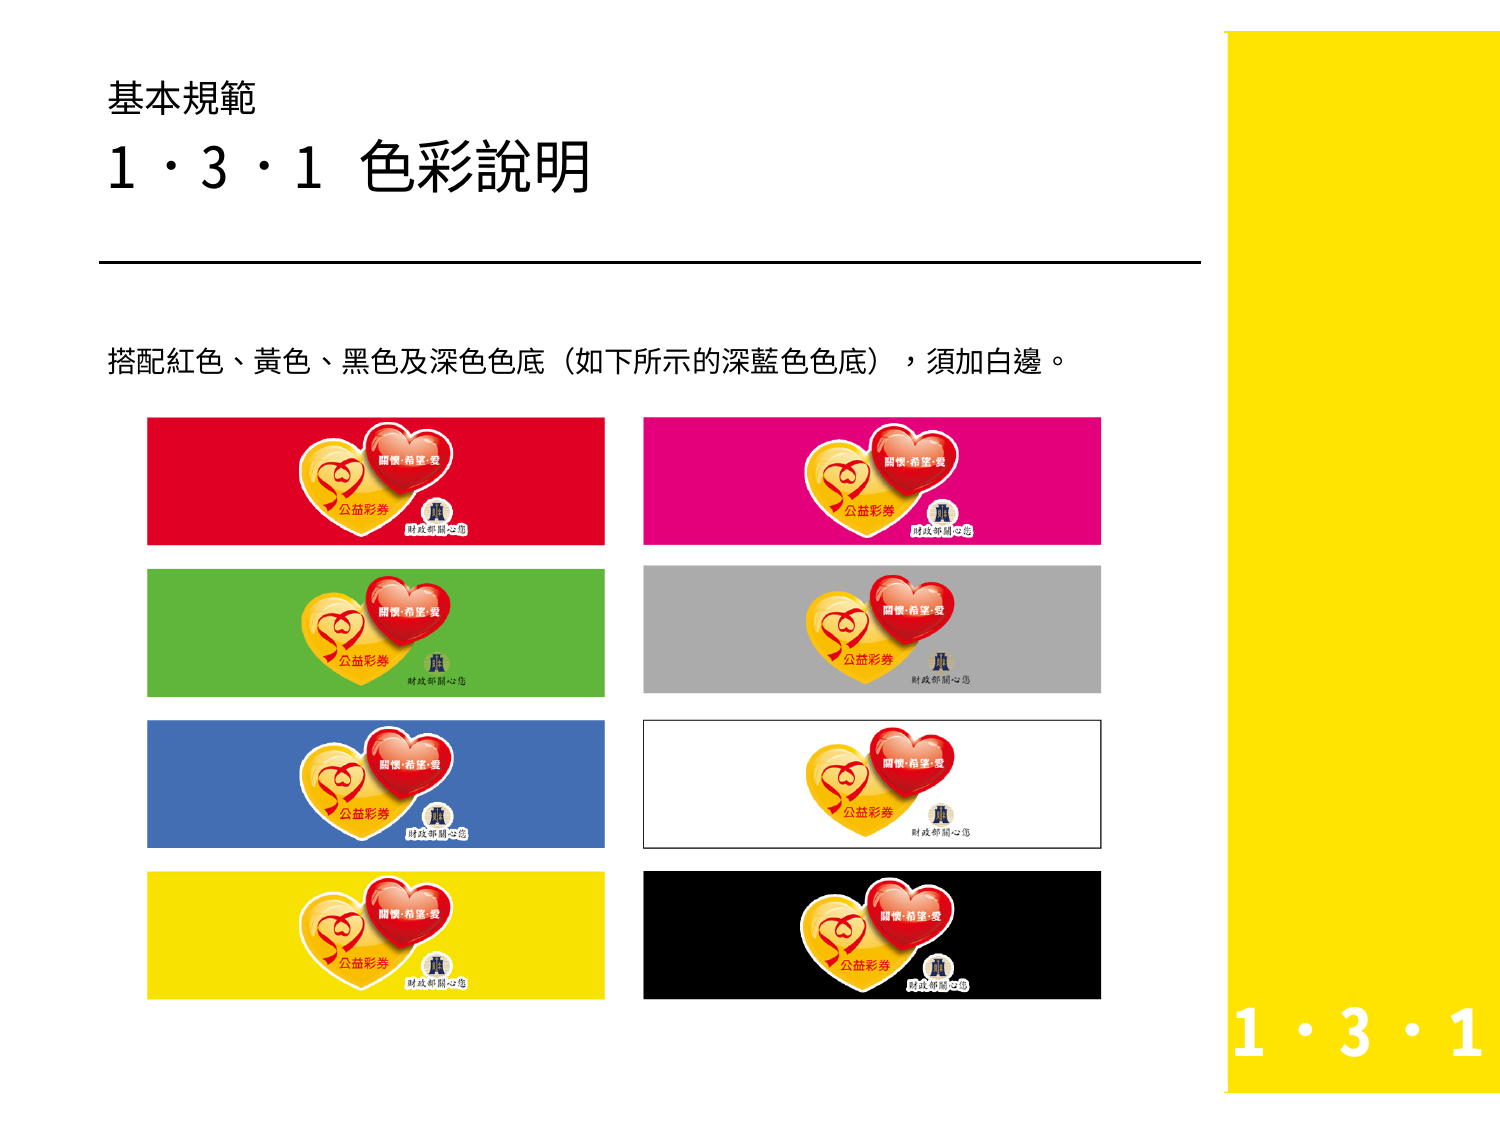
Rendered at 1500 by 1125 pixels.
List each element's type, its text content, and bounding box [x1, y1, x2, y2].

text_box 1．3．1 [1224, 974, 1500, 1085]
picture [0, 31, 1500, 1093]
text_box 基本規範 1．3．1 色彩說明 [99, 37, 1201, 238]
text_box 搭配紅色、黃色、黑色及深色色底（如下所示的深藍色色底），須加白邊。 [99, 264, 1201, 438]
